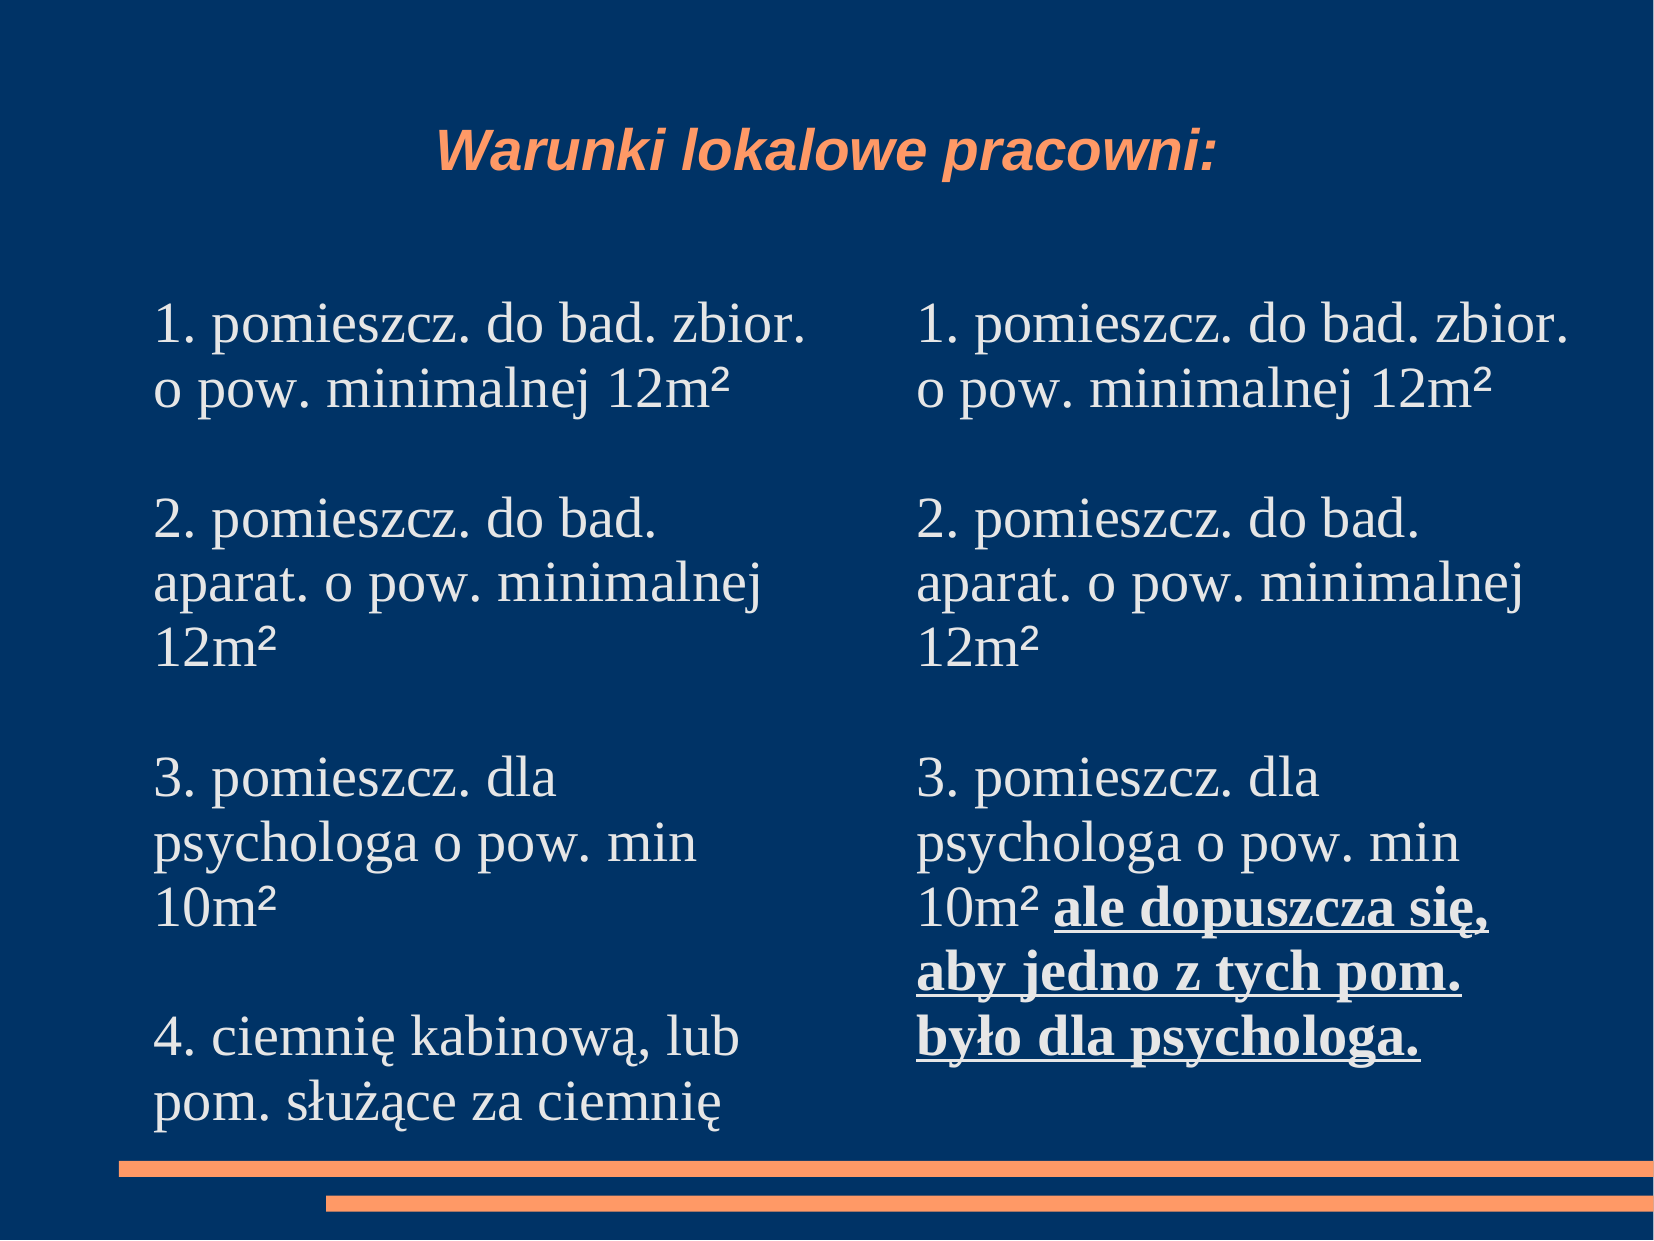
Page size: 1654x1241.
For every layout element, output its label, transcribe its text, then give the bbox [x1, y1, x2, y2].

title Warunki lokalowe pracowni: [121, 46, 1534, 254]
list 1. pomieszcz. do bad. zbior. o pow. minimalnej 12m² 2. pomieszcz. do bad. aparat. o pow. minimalnej 12m² 3. pomieszcz. dla psychologa o pow. min 10m² 4. ciemnię kabinową, lub pom. służące za ciemnię [82, 290, 809, 1140]
list 1. pomieszcz. do bad. zbior. o pow. minimalnej 12m² 2. pomieszcz. do bad. aparat. o pow. minimalnej 12m² 3. pomieszcz. dla psychologa o pow. min 10m² ale dopuszcza się, aby jedno z tych pom. było dla psychologa. [845, 290, 1572, 1109]
